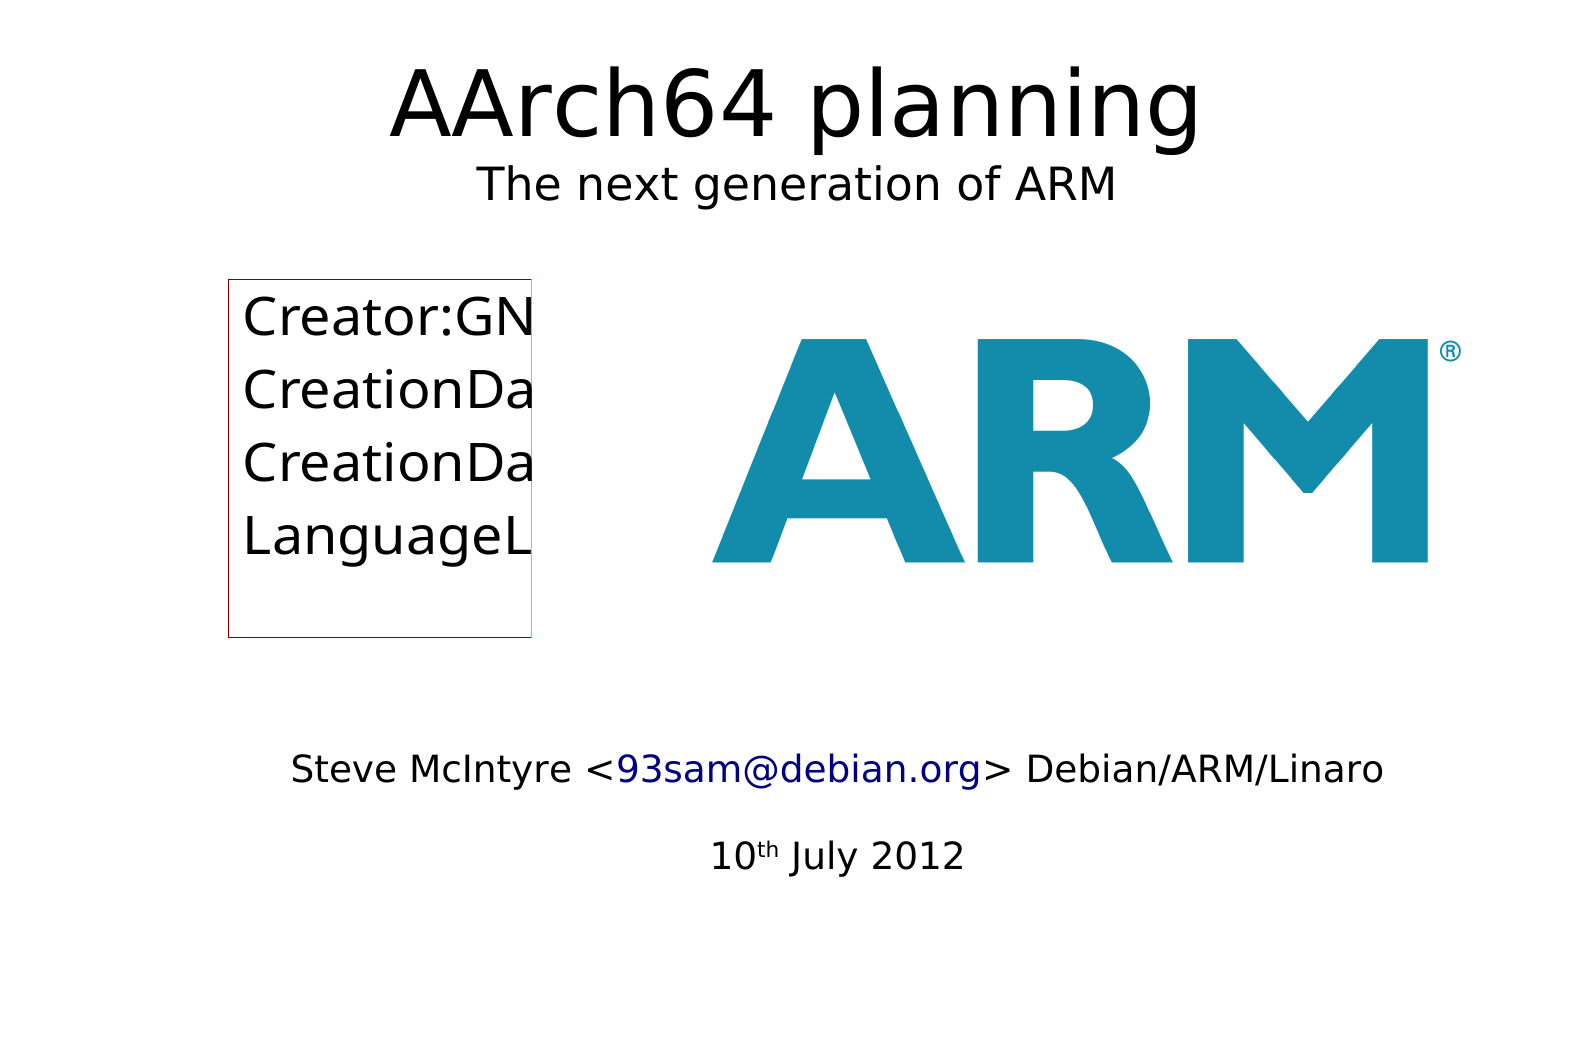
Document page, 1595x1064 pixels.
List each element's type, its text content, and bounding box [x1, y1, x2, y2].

subtitle Steve McIntyre <93sam@debian.org> Debian/ARM/Linaro 10th July 2012 [102, 562, 1538, 1064]
title AArch64 planning The next generation of ARM [79, 24, 1515, 239]
picture [225, 275, 532, 638]
picture [710, 337, 1463, 564]
